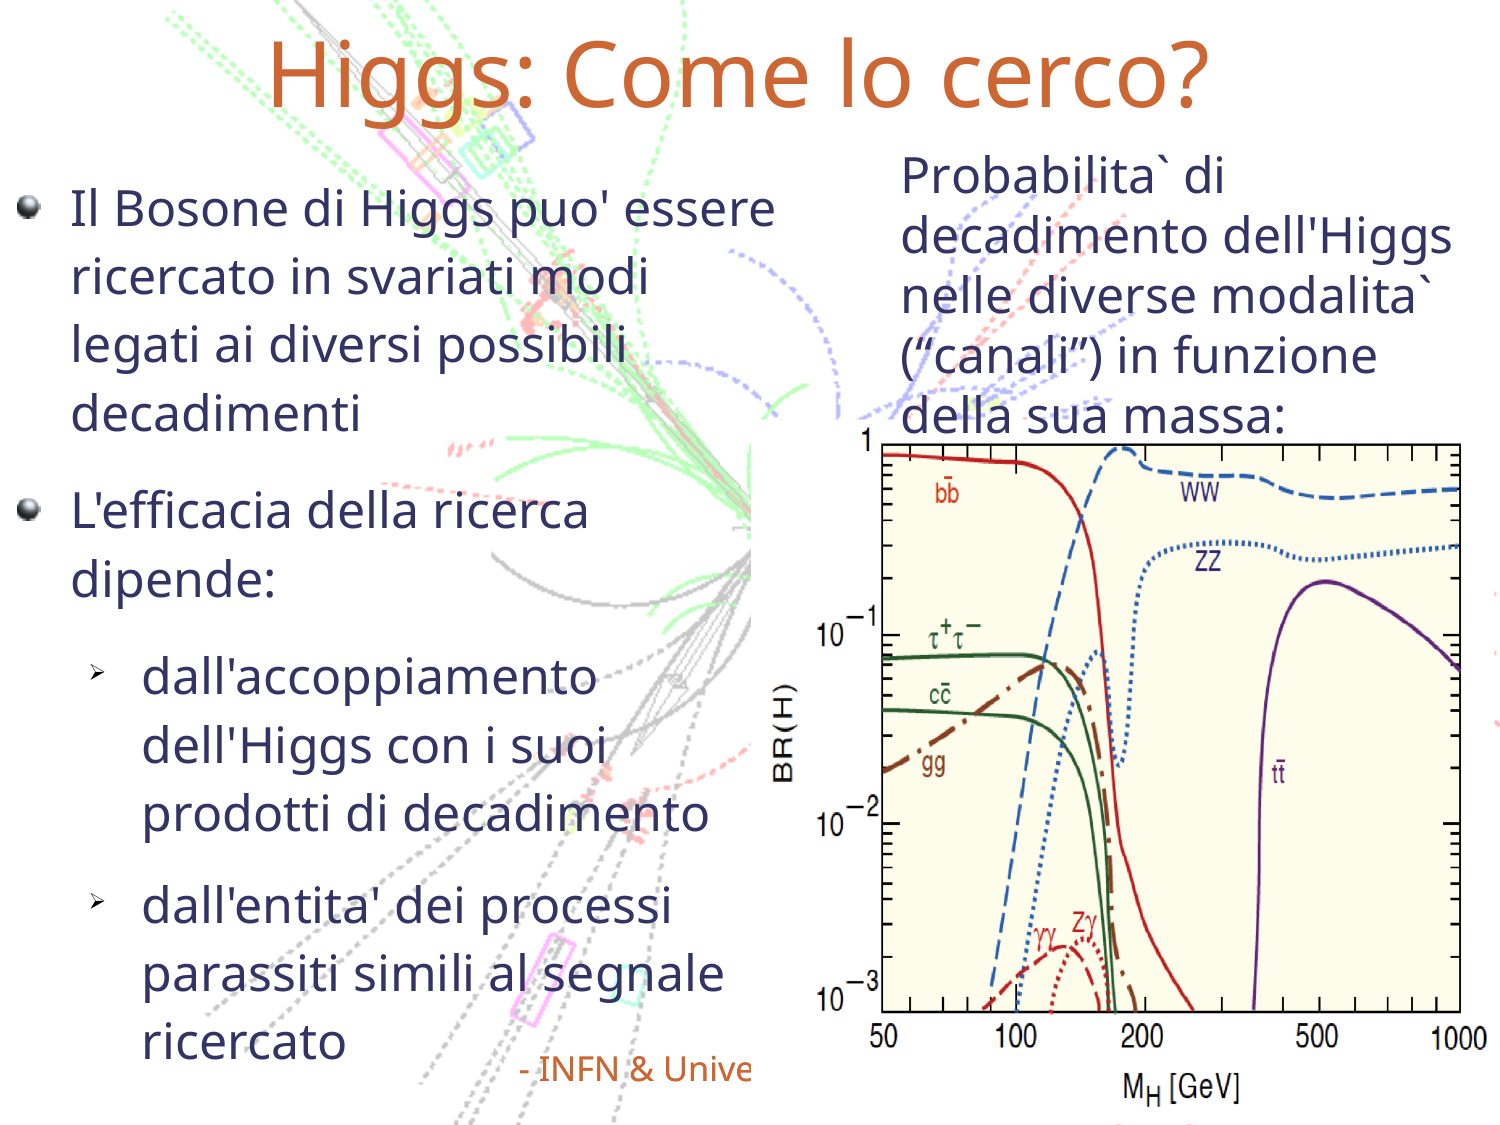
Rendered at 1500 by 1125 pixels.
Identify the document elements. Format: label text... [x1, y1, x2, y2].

title Higgs: Come lo cerco? [37, 3, 1463, 141]
picture [0, 0, 1500, 1125]
text_box Probabilita` di decadimento dell'Higgs nelle diverse modalita` (“canali”) in funzione della sua massa: [885, 135, 1477, 451]
list Il Bosone di Higgs puo' essere ricercato in svariati modi legati ai diversi possibili decadimenti L'efficacia della ricerca dipende: dall'accoppiamento dell'Higgs con i suoi prodotti di decadimento dall'entita' dei processi parassiti simili al segnale ricercato [0, 172, 783, 1106]
